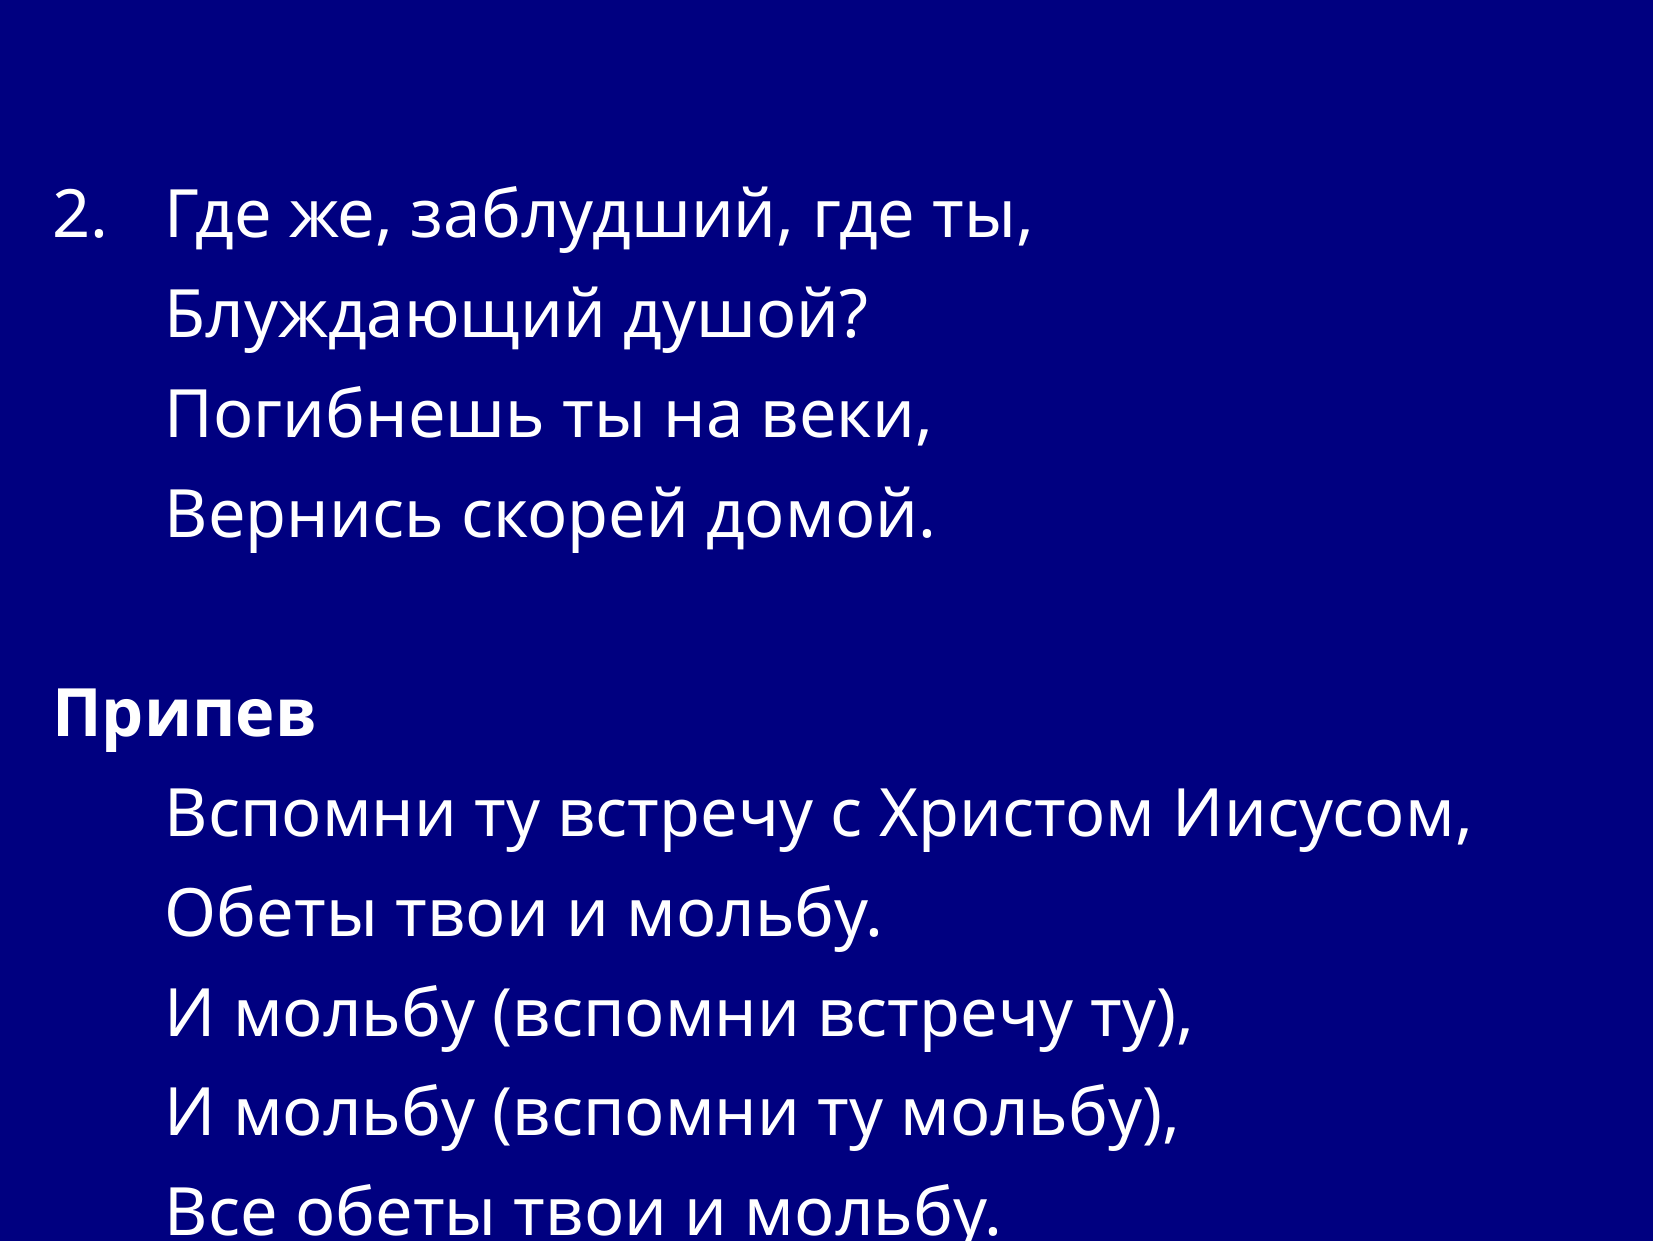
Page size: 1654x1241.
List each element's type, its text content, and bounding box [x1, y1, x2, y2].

text_box 2. Где же, заблудший, где ты, Блуждающий душой? Погибнешь ты на веки, Вернись скорей домой. Припев Вспомни ту встречу с Христом Иисусом, Обеты твои и мольбу. И мольбу (вспомни встречу ту), И мольбу (вспомни ту мольбу), Все обеты твои и мольбу. [37, 150, 1651, 1163]
